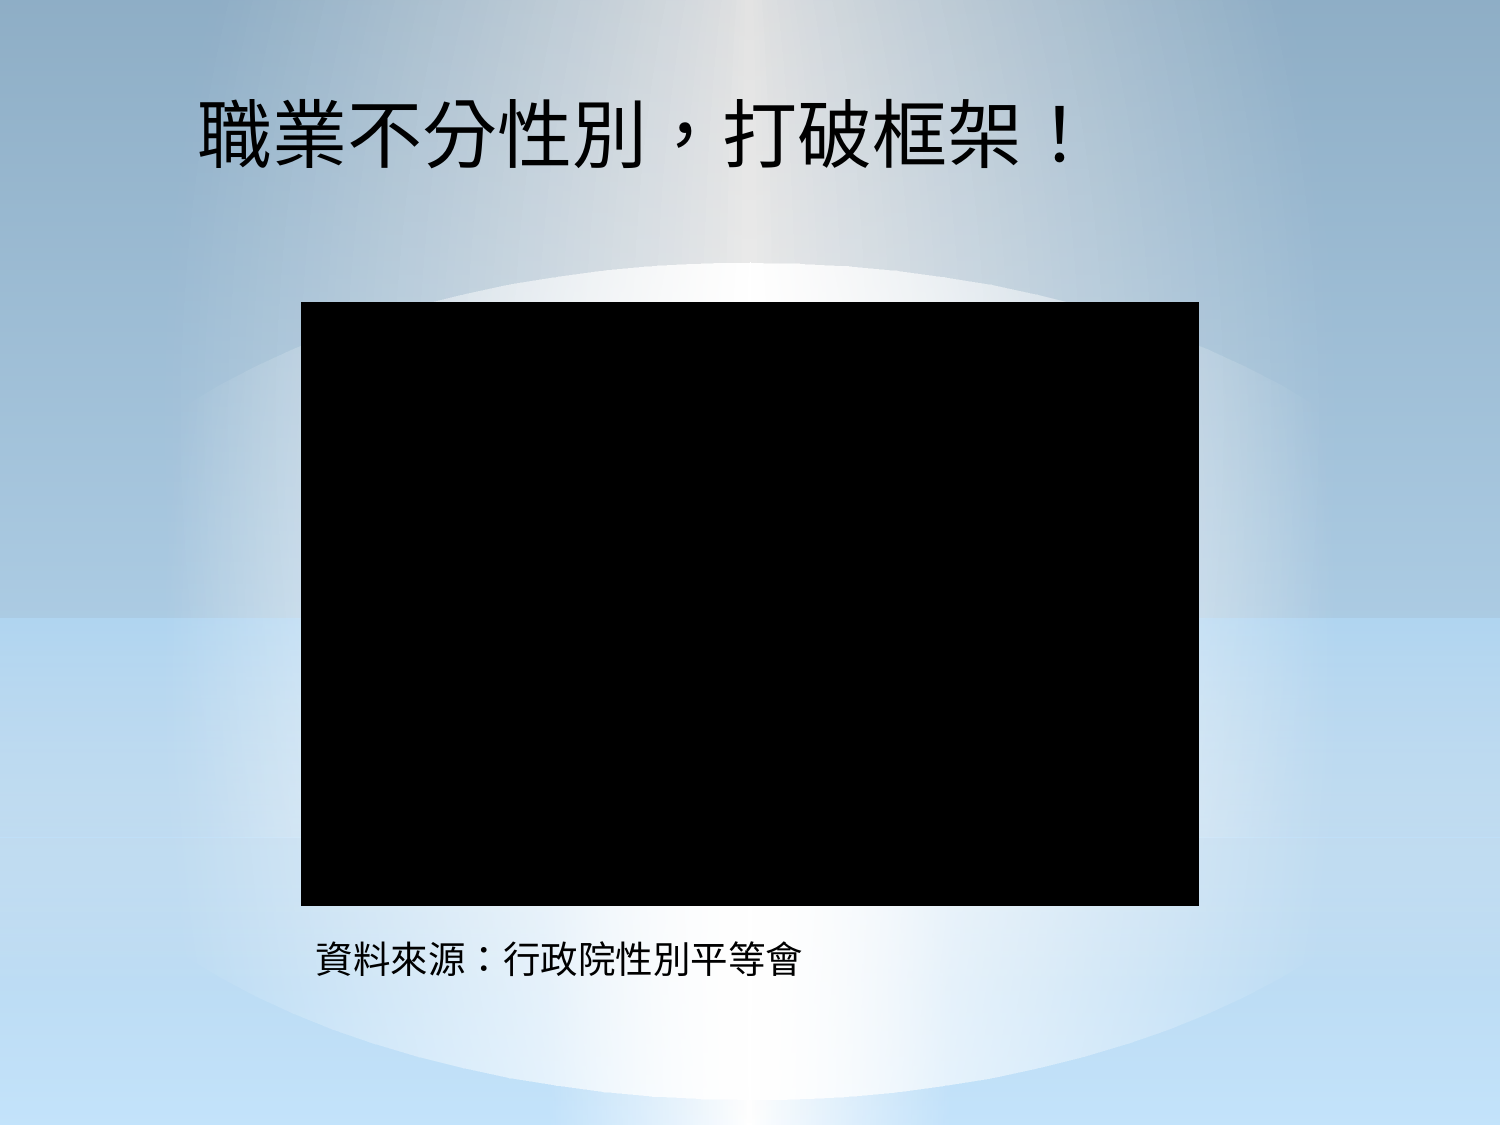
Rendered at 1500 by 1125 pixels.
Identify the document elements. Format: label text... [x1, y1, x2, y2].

text_box 資料來源：行政院性別平等會 [301, 928, 1052, 989]
text_box 職業不分性別，打破框架！ [182, 79, 1117, 185]
picture [301, 302, 1199, 906]
